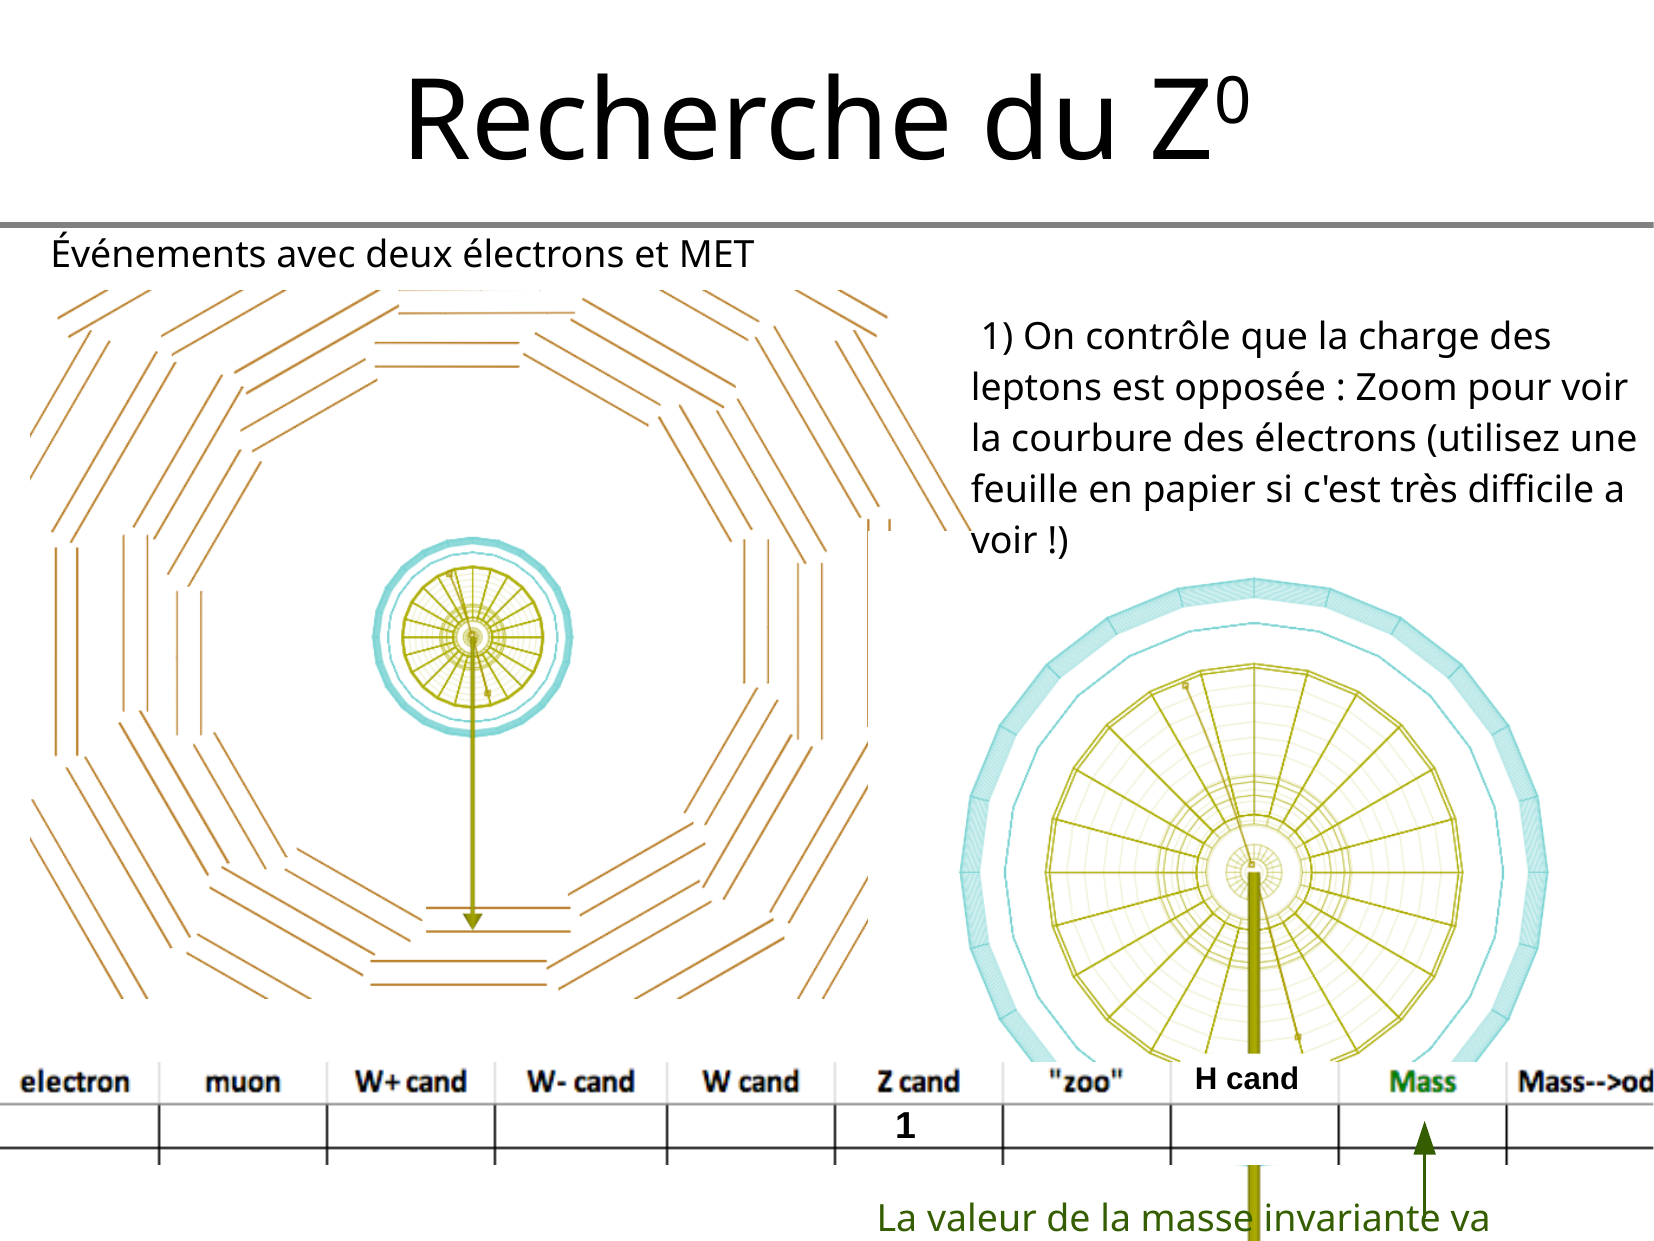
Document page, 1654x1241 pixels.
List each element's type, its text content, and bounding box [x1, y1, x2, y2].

text_box H cand [1180, 1053, 1368, 1104]
text_box 1 [880, 1097, 956, 1155]
text_box Recherche du Z0 [0, 31, 1654, 181]
text_box 1) On contrôle que la charge des leptons est opposée : Zoom pour voir la courbure des électrons (utilisez une feuille en papier si c'est très difficile a voir !) [956, 302, 1654, 490]
picture [0, 290, 1654, 1183]
text_box Événements avec deux électrons et MET [35, 220, 1574, 279]
text_box La valeur de la masse invariante va apparaître ici [861, 1183, 1654, 1241]
